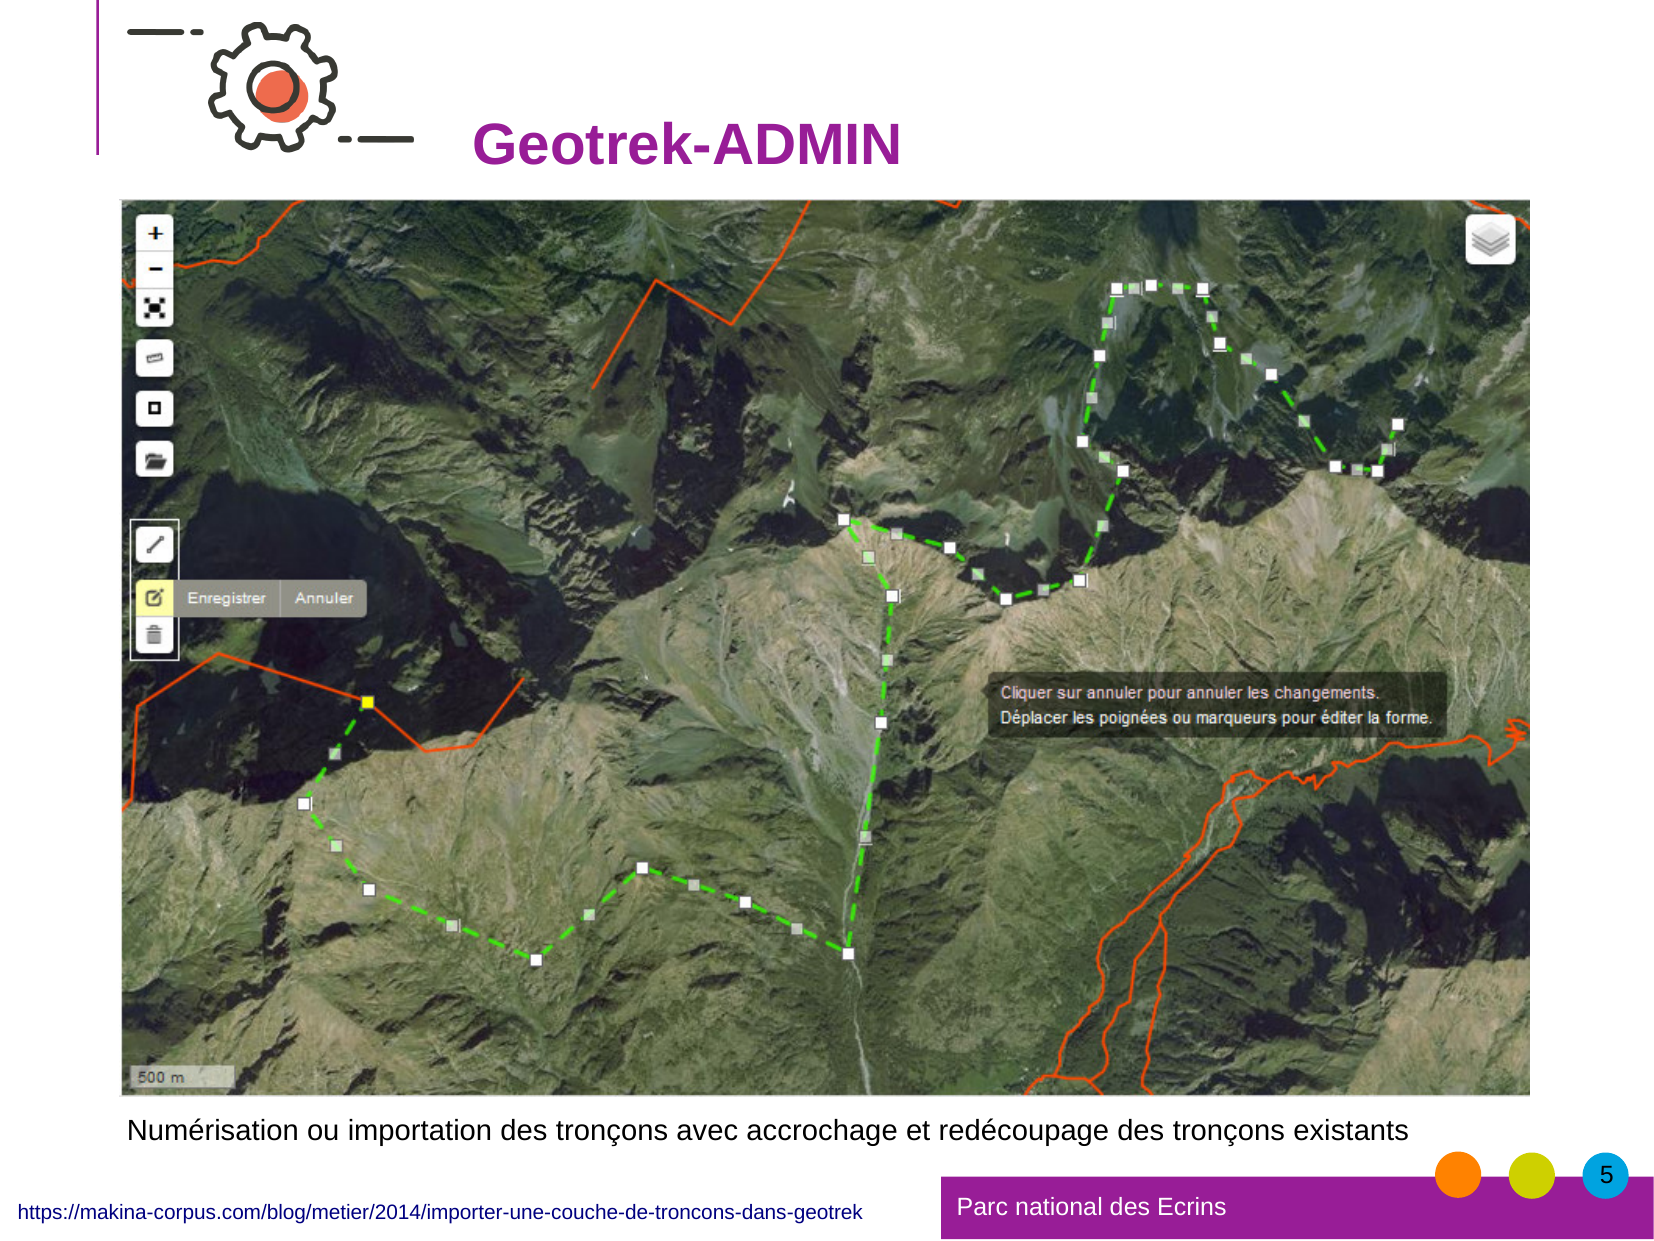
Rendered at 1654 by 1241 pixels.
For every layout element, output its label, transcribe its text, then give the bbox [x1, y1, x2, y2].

title Geotrek-ADMIN [472, 29, 1241, 178]
text_box Numérisation ou importation des tronçons avec accrochage et redécoupage des tronçons existants [112, 1106, 1426, 1155]
text_box https://makina-corpus.com/blog/metier/2014/importer-une-couche-de-troncons-dans-geotrek [2, 1192, 887, 1231]
picture [119, 199, 1530, 1097]
picture [127, 22, 414, 153]
